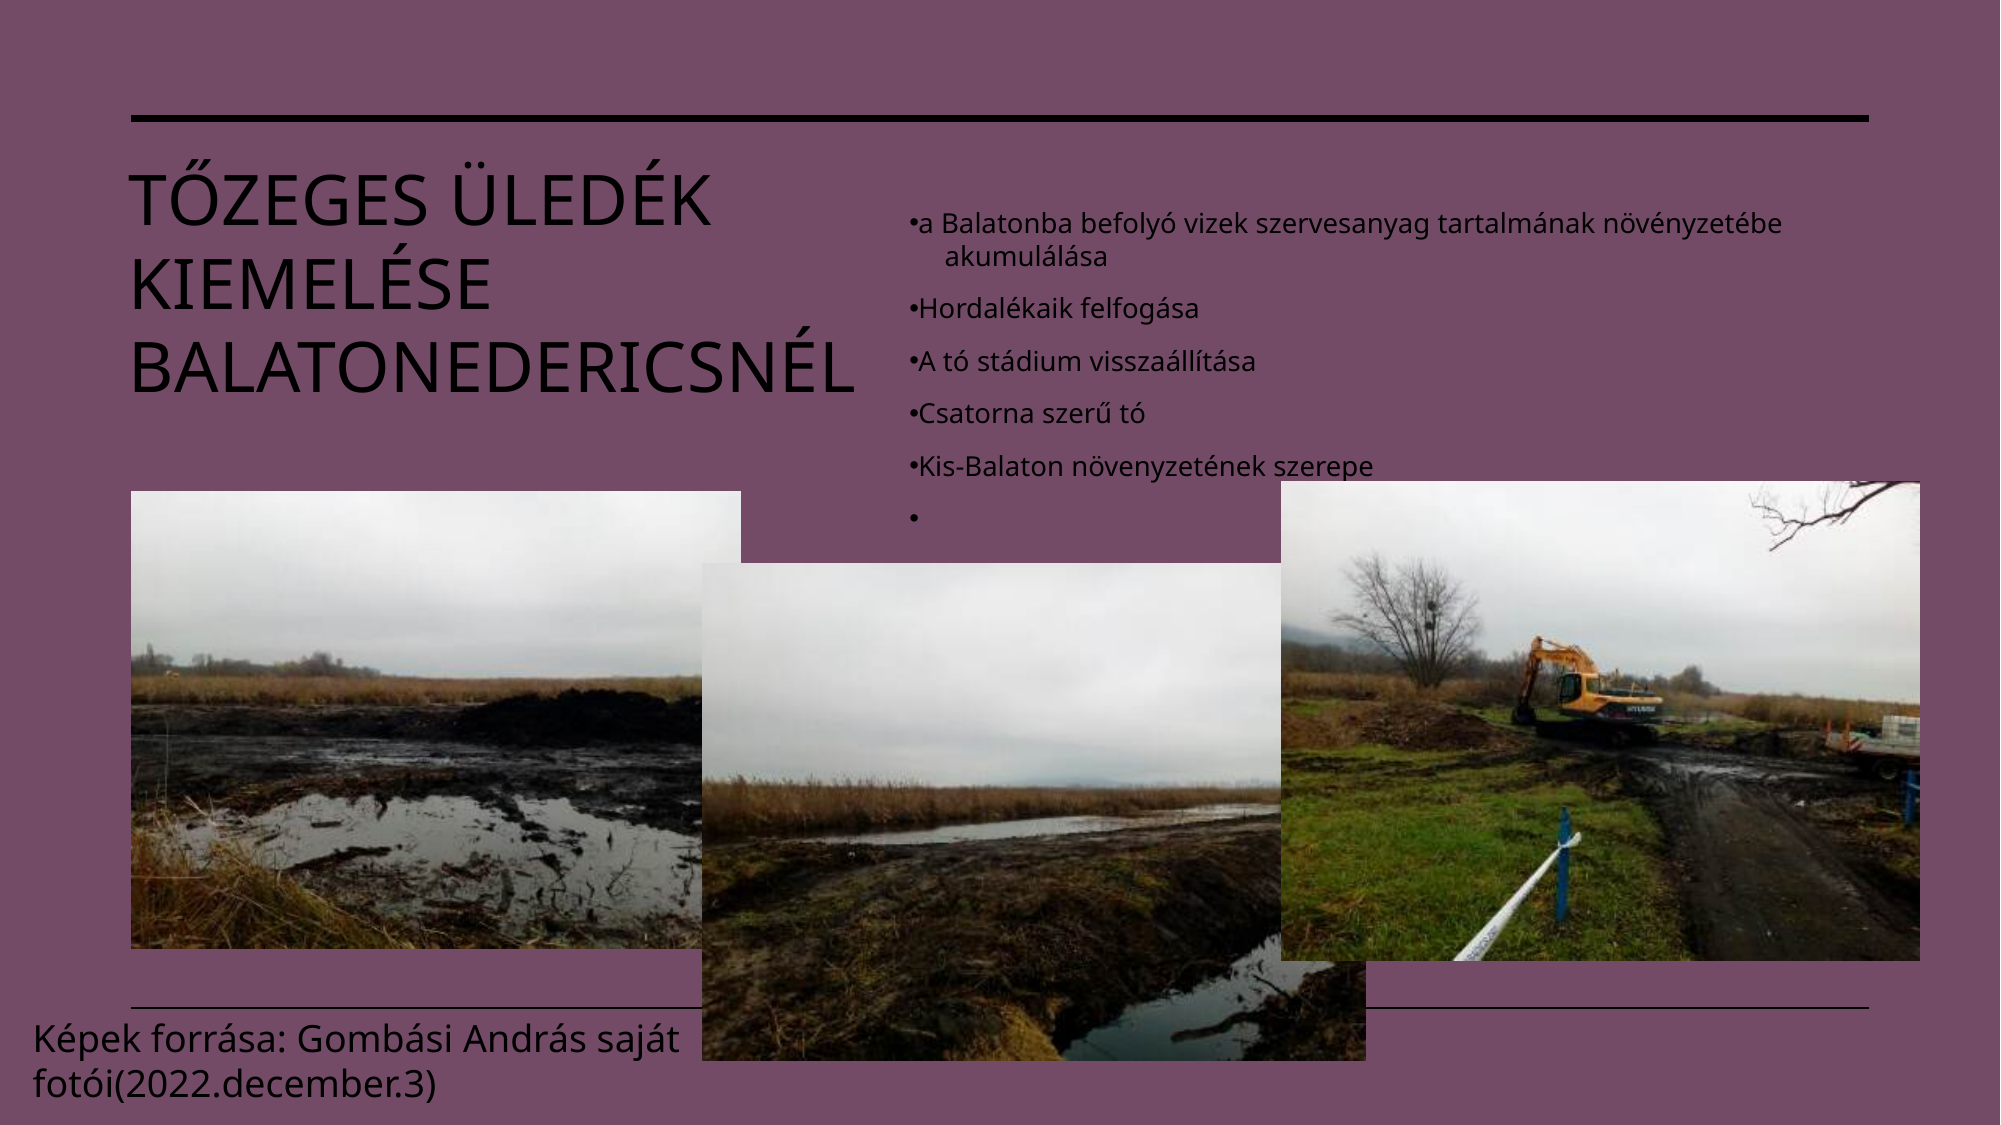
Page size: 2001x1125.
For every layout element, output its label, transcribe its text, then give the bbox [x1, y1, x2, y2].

picture [131, 482, 1920, 1061]
text_box [0, 0, 2000, 1125]
text_box Képek forrása: Gombási András saját fotói(2022.december.3) [17, 1007, 825, 1114]
subtitle a Balatonba befolyó vizek szervesanyag tartalmának növényzetébe akumulálása Hordalékaik felfogása A tó stádium visszaállítása Csatorna szerű tó Kis-Balaton növenyzetének szerepe [894, 198, 1948, 490]
title Tőzeges üledék kiemelése Balatonedericsnél [114, 148, 895, 420]
